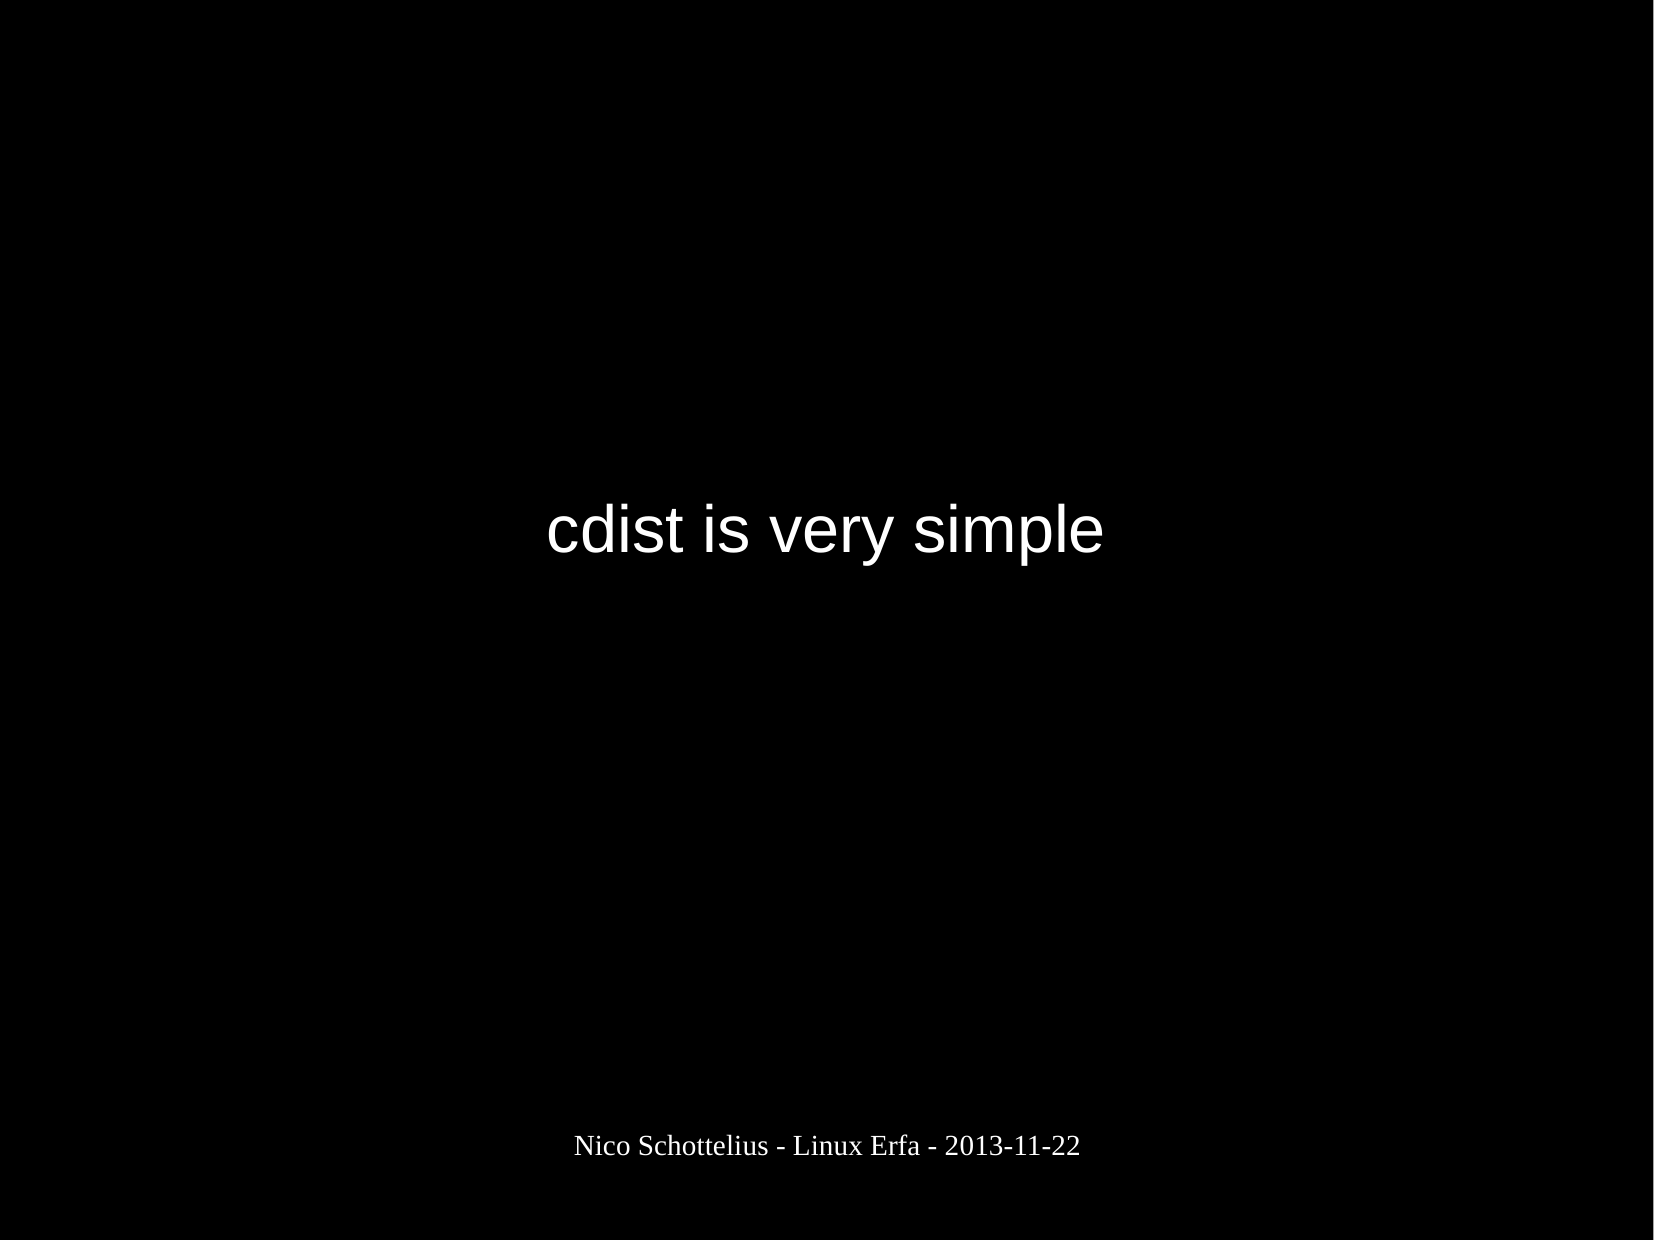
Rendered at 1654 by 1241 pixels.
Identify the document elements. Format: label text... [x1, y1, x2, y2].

subtitle cdist is very simple [82, 49, 1571, 1010]
